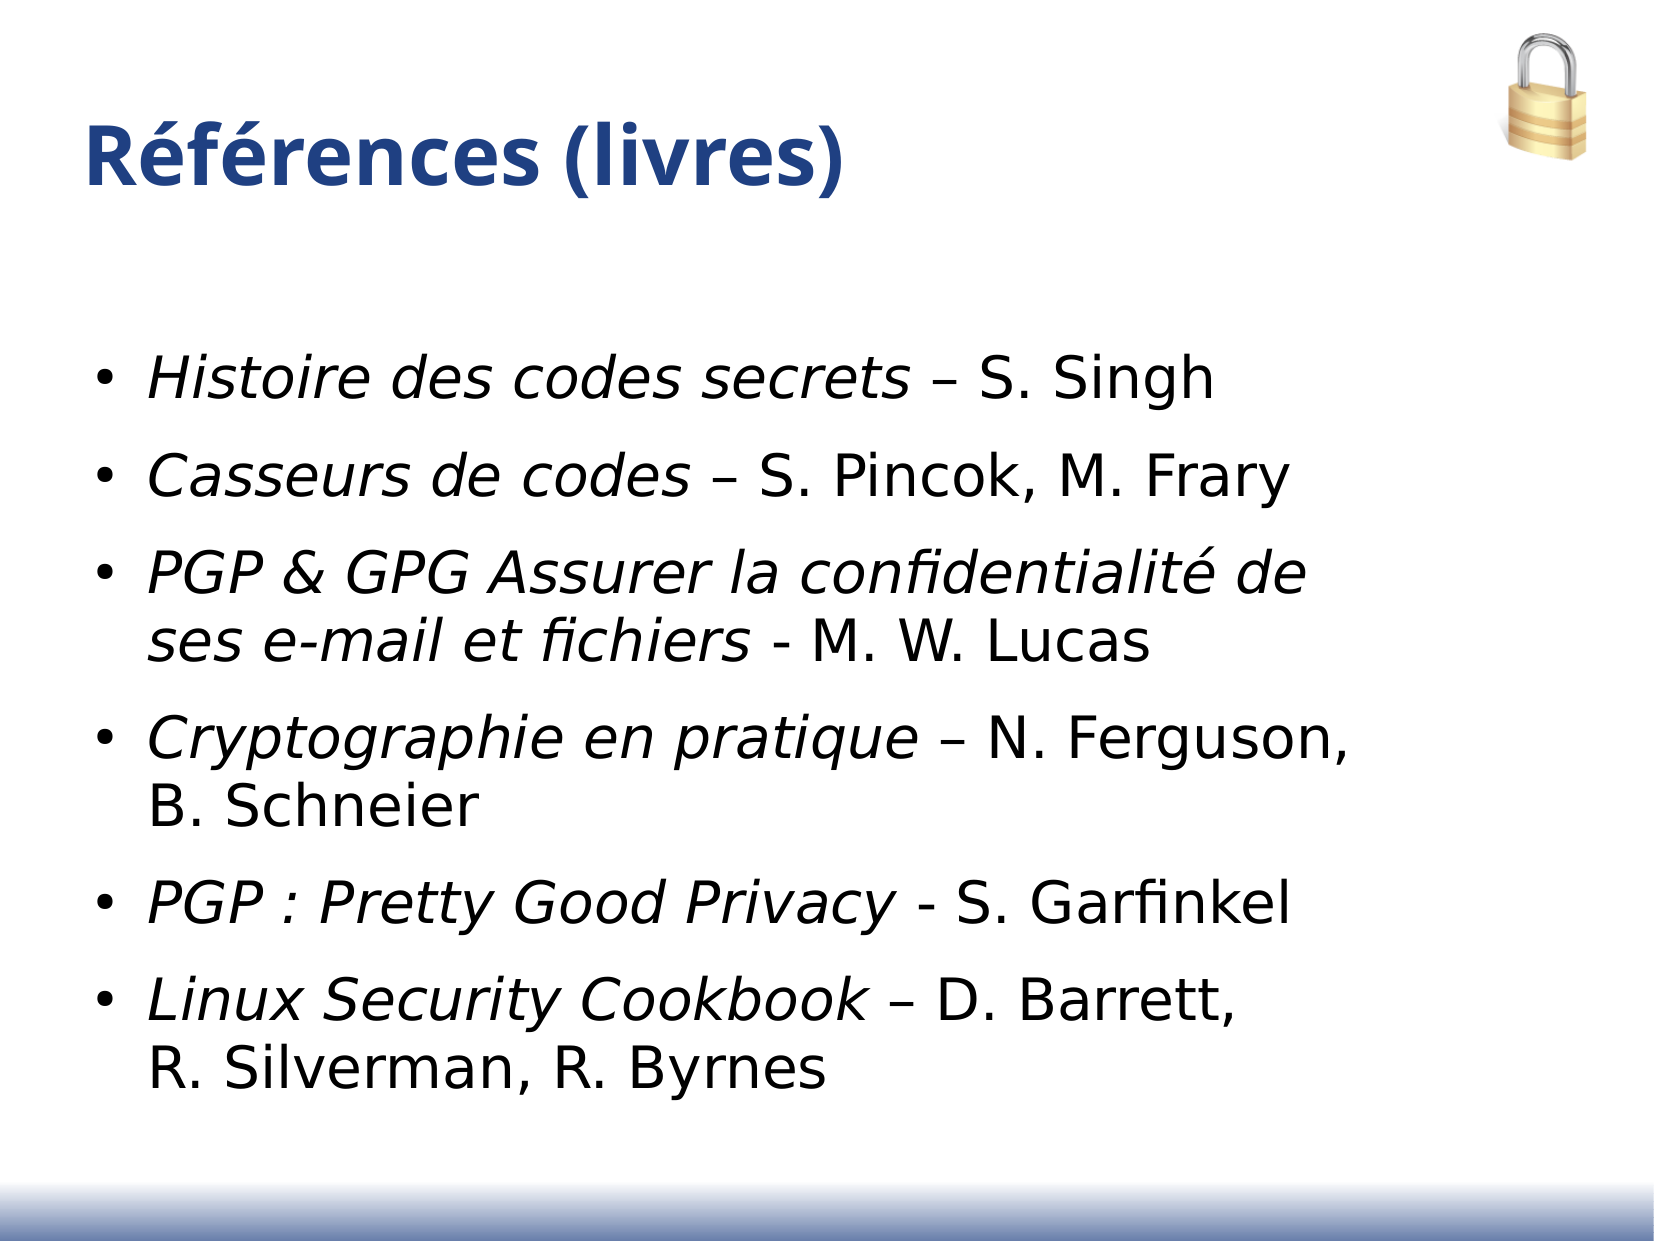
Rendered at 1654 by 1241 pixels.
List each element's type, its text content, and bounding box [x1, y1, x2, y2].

picture [1476, 29, 1613, 166]
list Histoire des codes secrets – S. Singh Casseurs de codes – S. Pincok, M. Frary PGP & GPG Assurer la confidentialité de ses e-mail et fichiers - M. W. Lucas Cryptographie en pratique – N. Ferguson, B. Schneier PGP : Pretty Good Privacy - S. Garfinkel Linux Security Cookbook – D. Barrett, R. Silverman, R. Byrnes [76, 324, 1565, 1123]
title Références (livres) [82, 49, 1571, 257]
